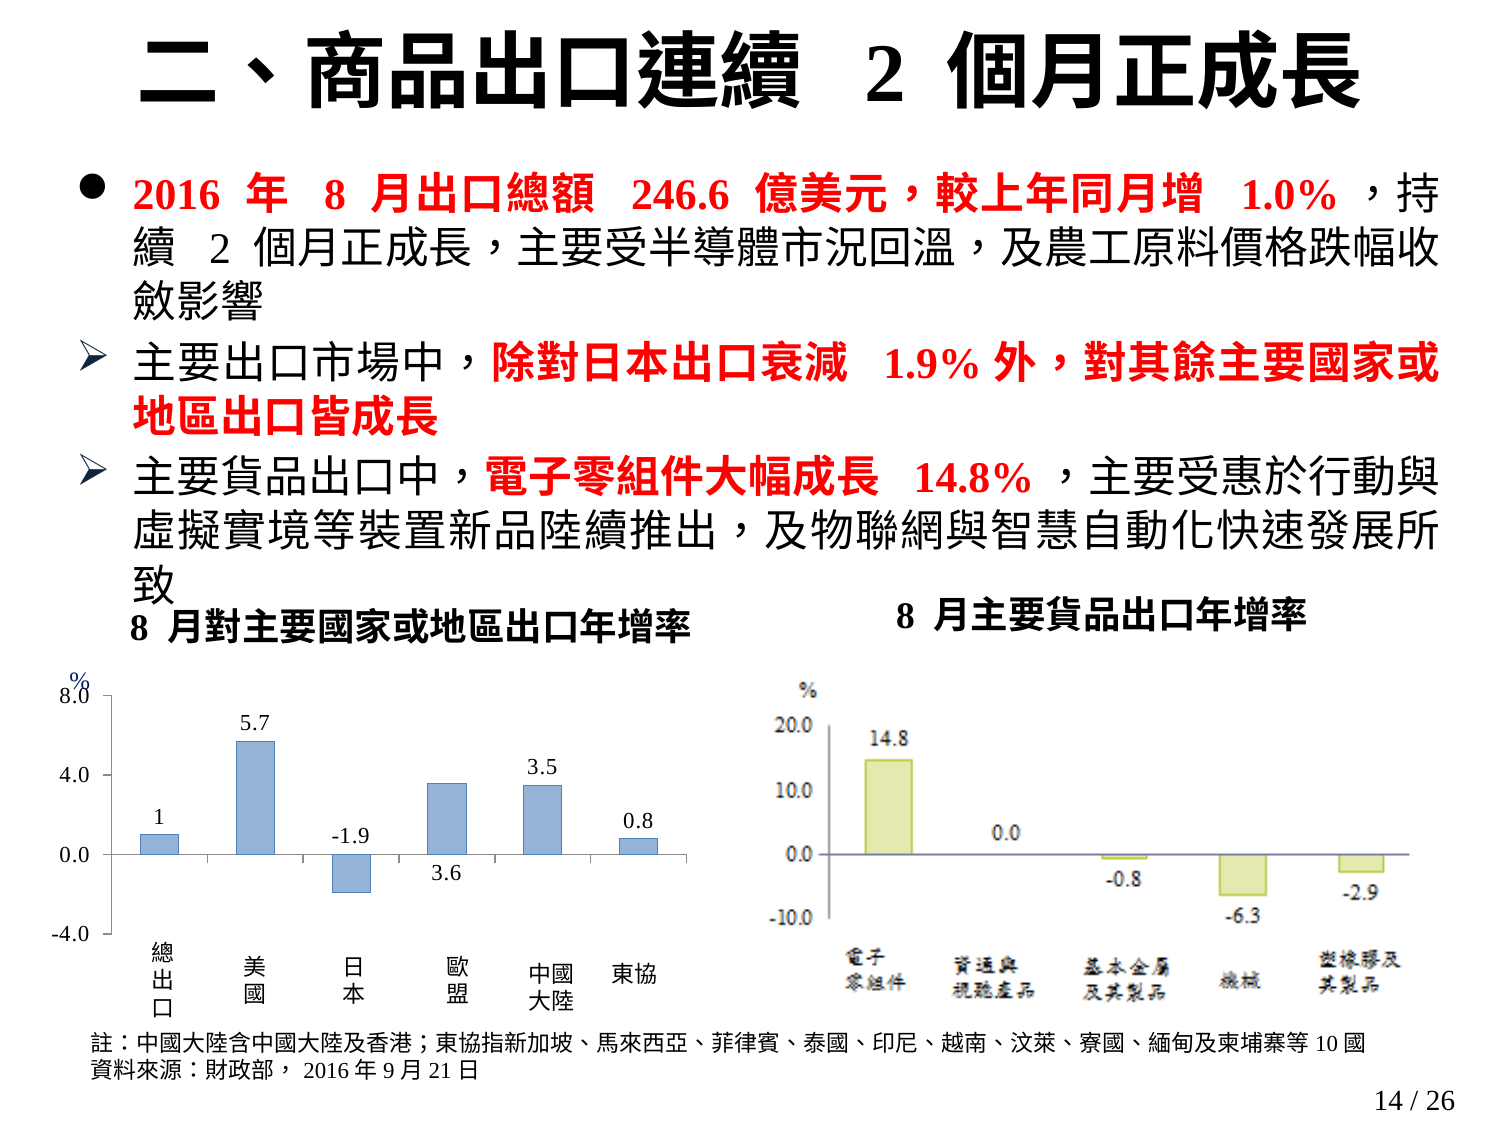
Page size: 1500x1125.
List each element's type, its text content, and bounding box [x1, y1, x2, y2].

text_box % [38, 624, 121, 702]
chart [38, 624, 700, 1059]
text_box 歐盟 [431, 945, 485, 1015]
text_box 8 月對主要國家或地區出口年增率 [79, 595, 762, 656]
text_box 美國 [228, 945, 282, 1015]
text_box 註：中國大陸含中國大陸及香港；東協指新加坡、馬來西亞、菲律賓、泰國、印尼、越南、汶萊、寮國、緬甸及柬埔寨等10國 資料來源：財政部，2016年9月21日 [76, 1022, 1478, 1090]
text_box 日本 [327, 945, 381, 1015]
text_box 總出口 [137, 931, 191, 1029]
text_box 8 月主要貨品出口年增率 [822, 583, 1401, 644]
text_box 二、商品出口連續 2 個月正成長 [0, 0, 1500, 138]
picture [767, 673, 1433, 1012]
text_box 中國大陸 [513, 951, 597, 1022]
text_box 東協 [596, 951, 674, 995]
text_box 2016 年 8 月出口總額 246.6 億美元，較上年同月增 1.0%，持續 2 個月正成長，主要受半導體市況回溫，及農工原料價格跌幅收斂影響 主要出口市場中，除對日本出口衰減 1.9%外，對其餘主要國家或地區出口皆成長 主要貨品出口中，電子零組件大幅成長 14.8%，主要受惠於行動與虛擬實境等裝置新品陸續推出，及物聯網與智慧自動化快速發展所致 [29, 149, 1471, 550]
